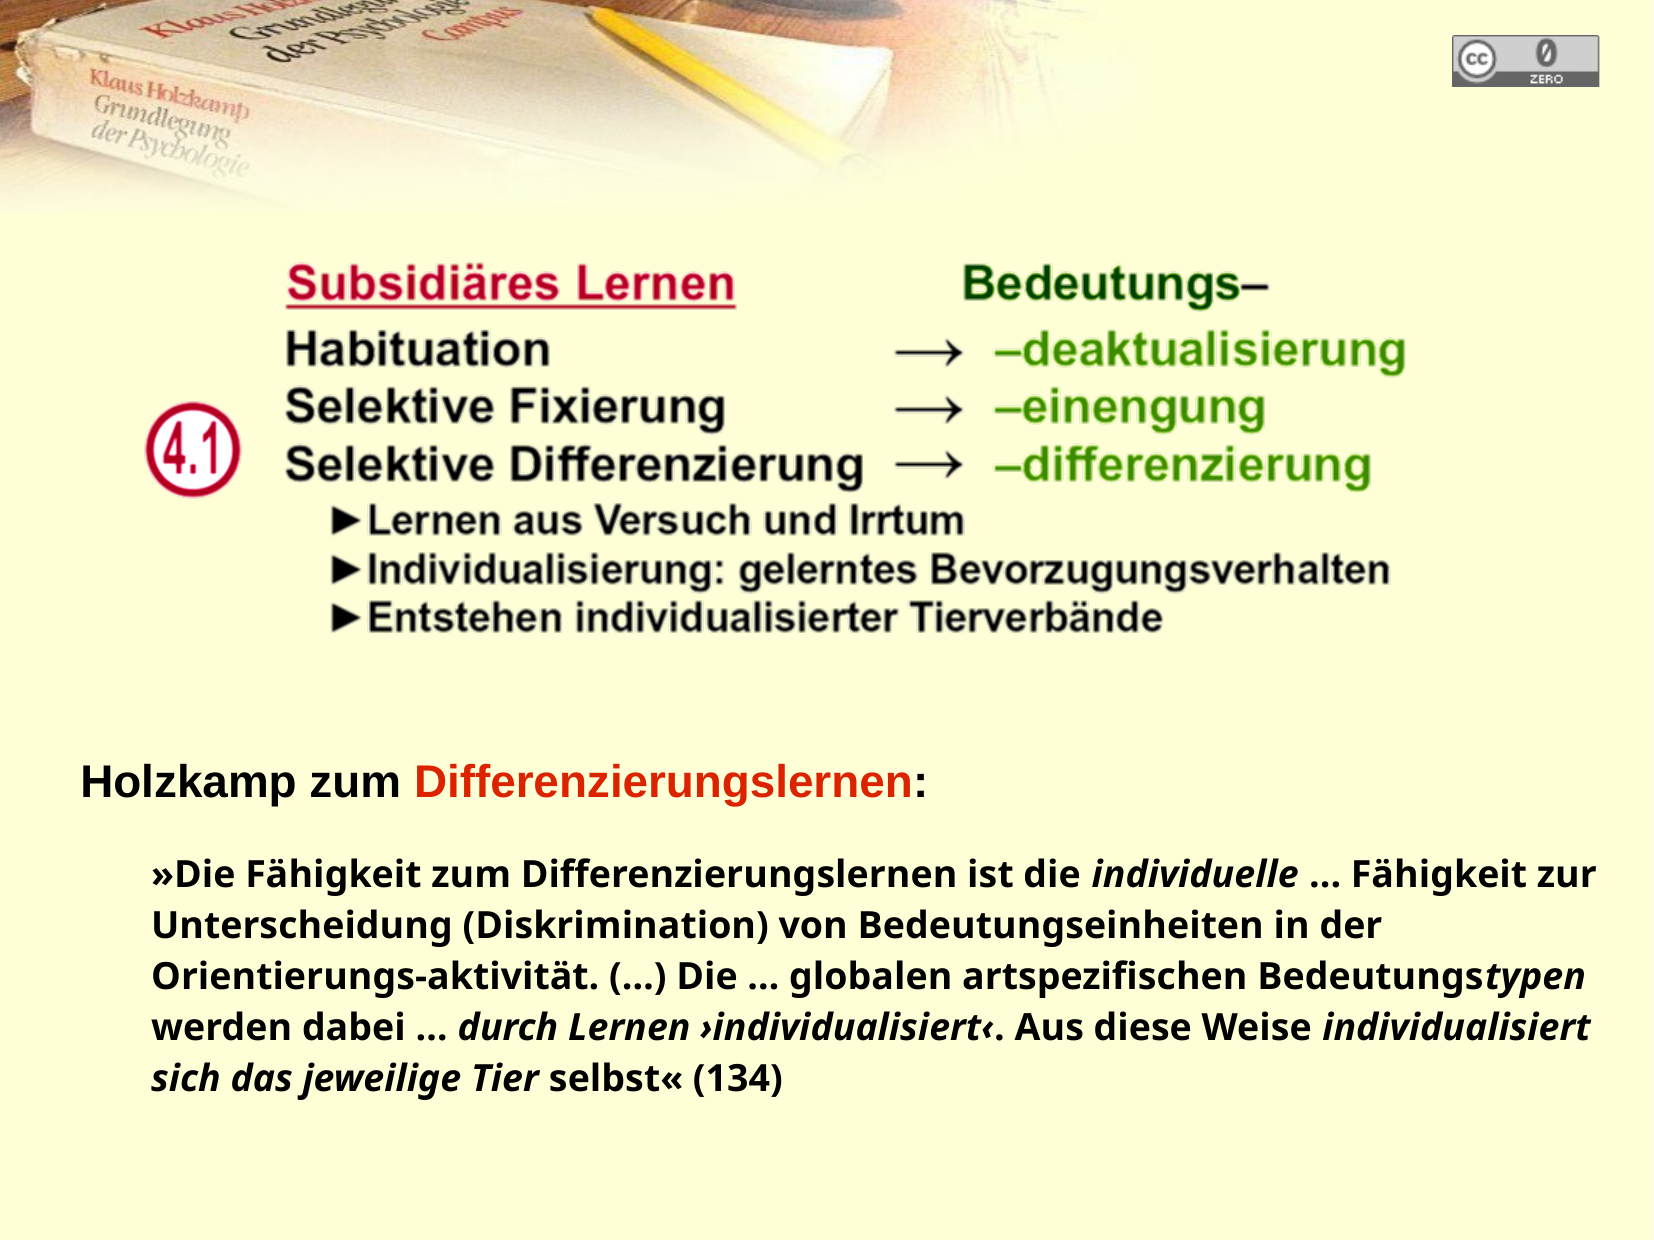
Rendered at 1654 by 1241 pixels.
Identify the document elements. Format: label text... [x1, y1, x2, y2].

picture [129, 247, 1548, 653]
list Holzkamp zum Differenzierungslernen: »Die Fähigkeit zum Differenzierungslernen ist die individuelle ... Fähigkeit zur Unterscheidung (Diskrimination) von Bedeutungseinheiten in der Orientierungs-aktivität. (…) Die … globalen artspezifischen Bedeutungstypen werden dabei … durch Lernen ›individualisiert‹. Aus diese Weise individualisiert sich das jeweilige Tier selbst« (134) [80, 755, 1607, 1193]
picture [1452, 35, 1600, 87]
picture [0, 0, 1156, 213]
